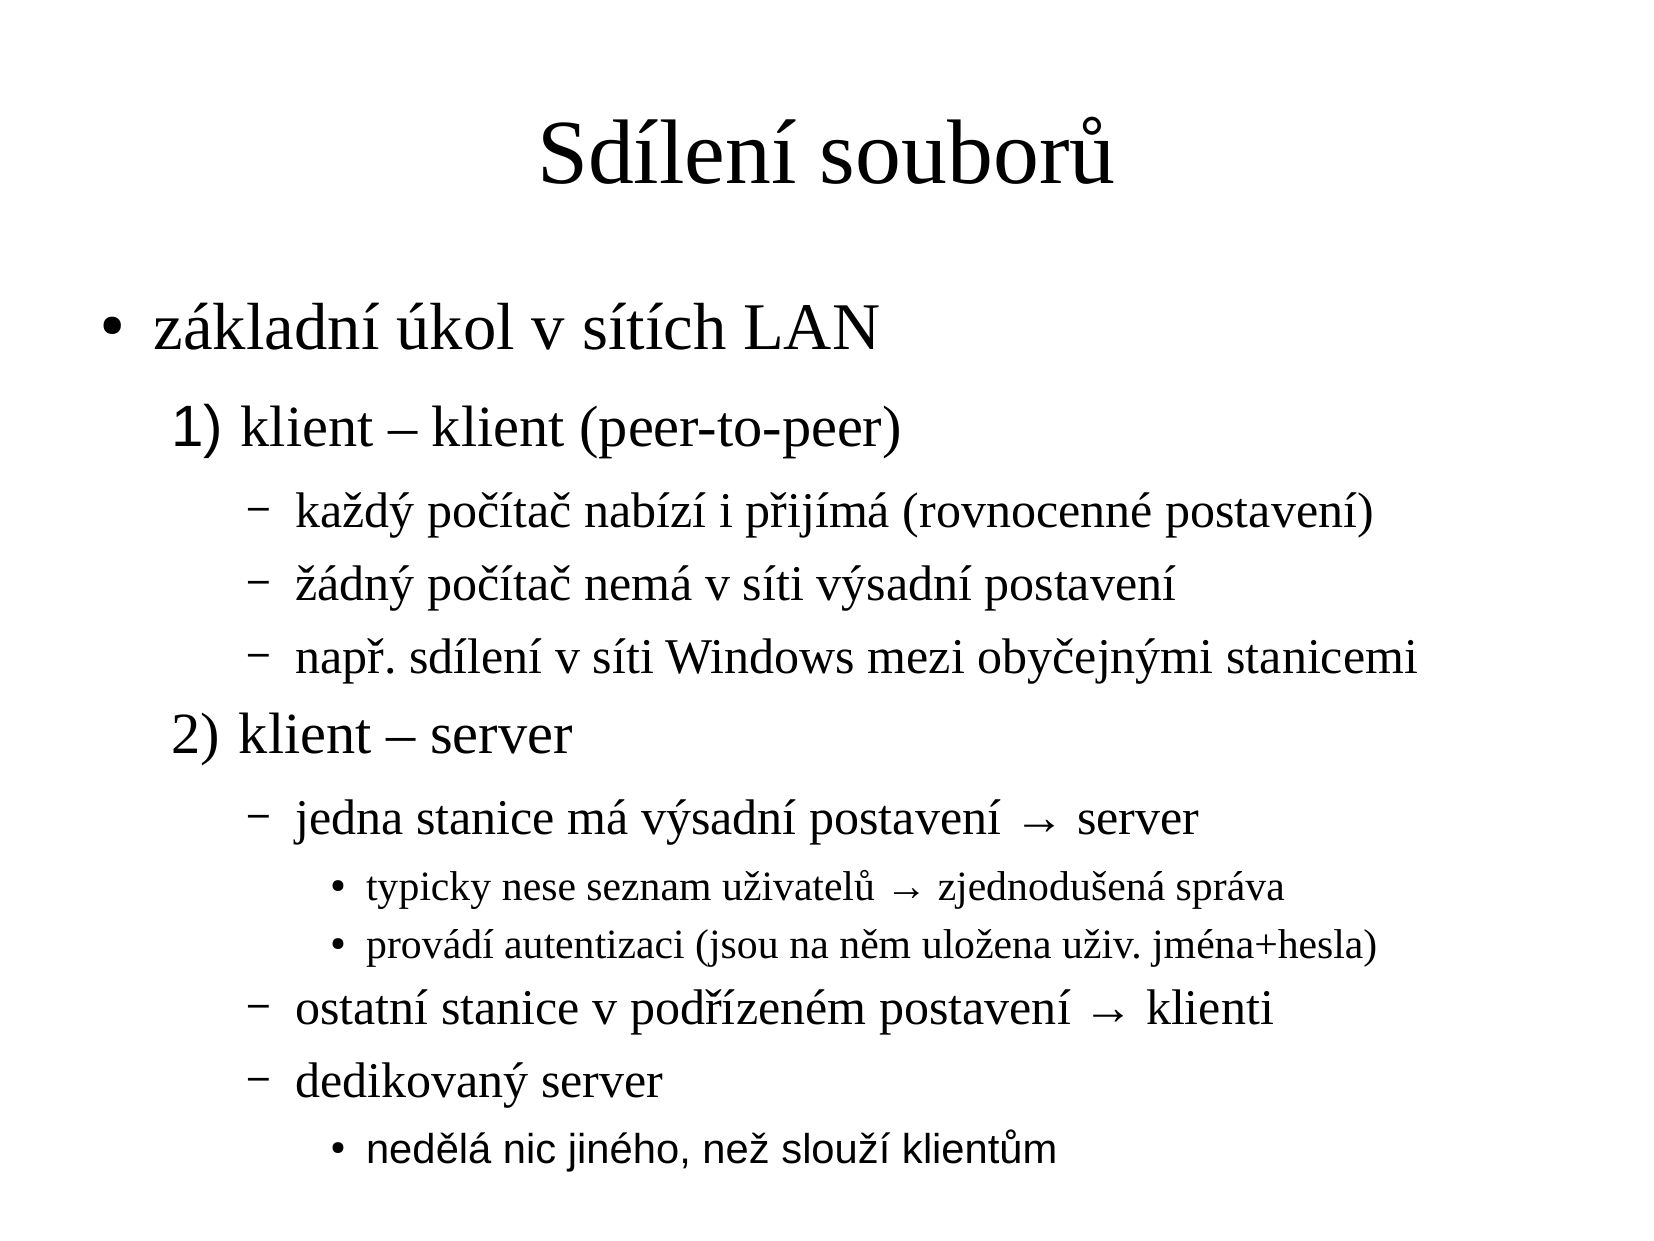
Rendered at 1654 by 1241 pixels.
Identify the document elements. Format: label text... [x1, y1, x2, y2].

title Sdílení souborů [82, 49, 1571, 257]
list základní úkol v sítích LAN klient – klient (peer-to-peer) každý počítač nabízí i přijímá (rovnocenné postavení) žádný počítač nemá v síti výsadní postavení např. sdílení v síti Windows mezi obyčejnými stanicemi klient – server jedna stanice má výsadní postavení → server typicky nese seznam uživatelů → zjednodušená správa provádí autentizaci (jsou na něm uložena uživ. jména+hesla) ostatní stanice v podřízeném postavení → klienti dedikovaný server nedělá nic jiného, než slouží klientům [82, 290, 1571, 1211]
